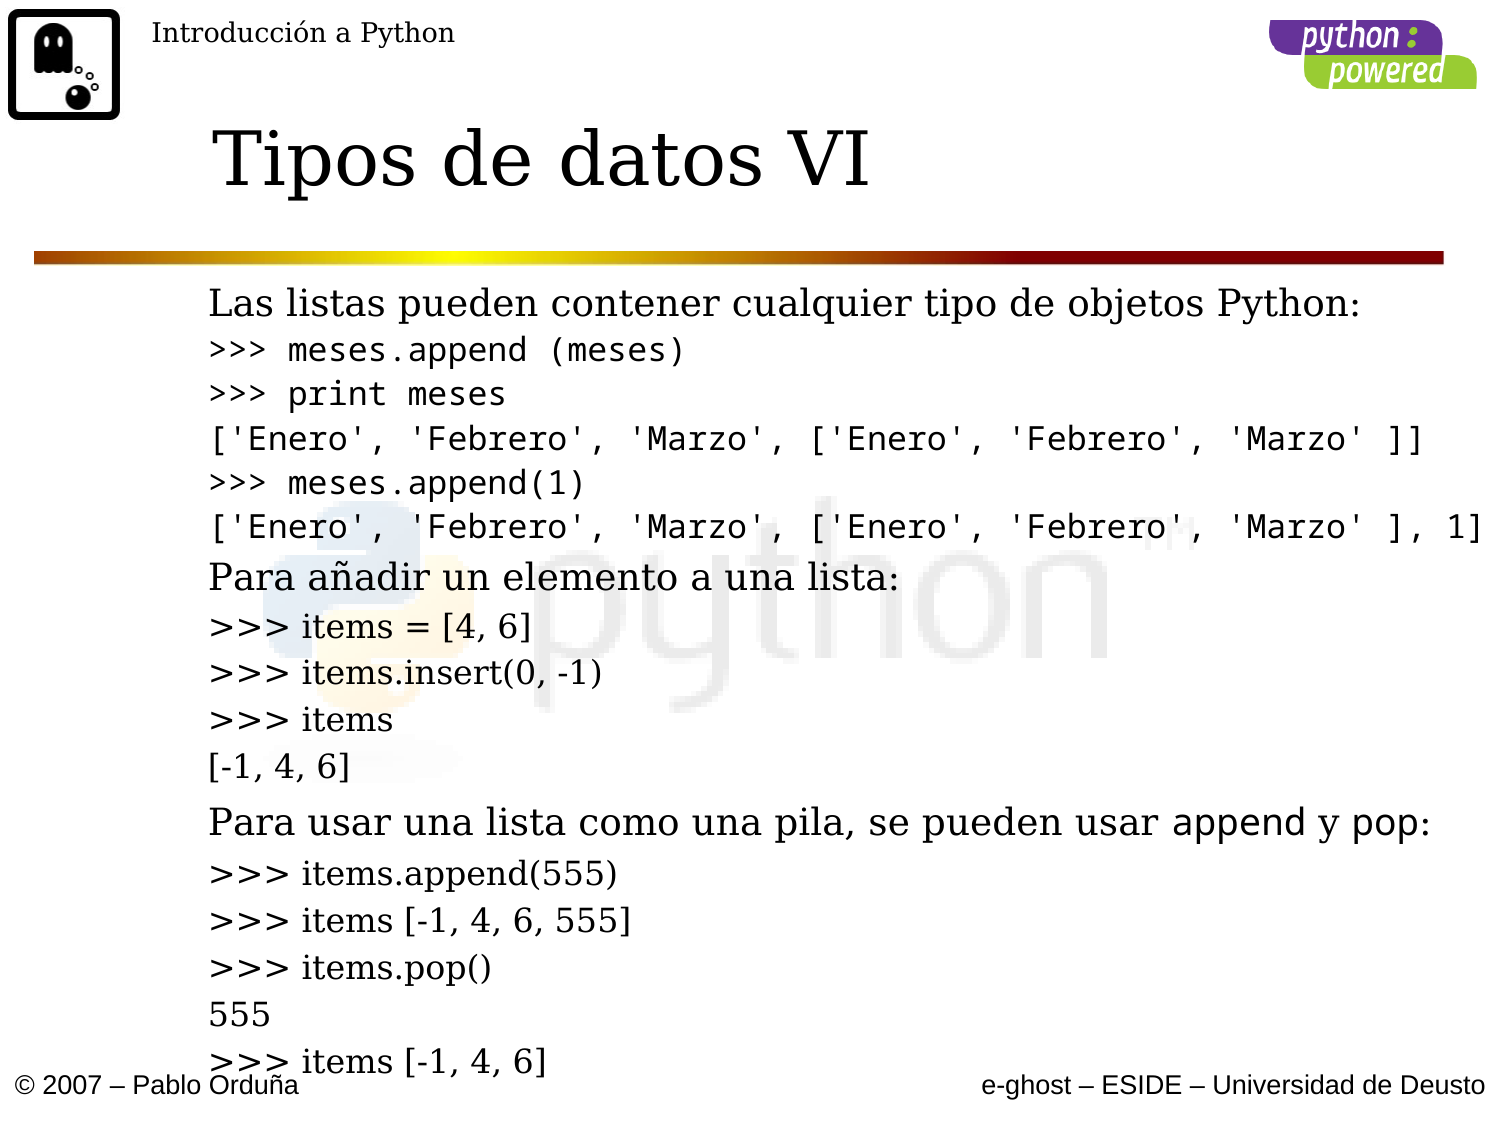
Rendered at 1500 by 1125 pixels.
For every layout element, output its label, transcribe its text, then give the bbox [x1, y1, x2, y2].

list Las listas pueden contener cualquier tipo de objetos Python: >>> meses.append (meses) >>> print meses ['Enero', 'Febrero', 'Marzo', ['Enero', 'Febrero', 'Marzo' ]] >>> meses.append(1) ['Enero', 'Febrero', 'Marzo', ['Enero', 'Febrero', 'Marzo' ], 1] Para añadir un elemento a una lista: >>> items = [4, 6] >>> items.insert(0, -1) >>> items [-1, 4, 6] Para usar una lista como una pila, se pueden usar append y pop: >>> items.append(555) >>> items [-1, 4, 6, 555] >>> items.pop() 555 >>> items [-1, 4, 6] [118, 281, 1500, 1063]
title Tipos de datos VI [198, 0, 1477, 211]
picture [5, 7, 125, 124]
picture [34, 251, 1447, 266]
